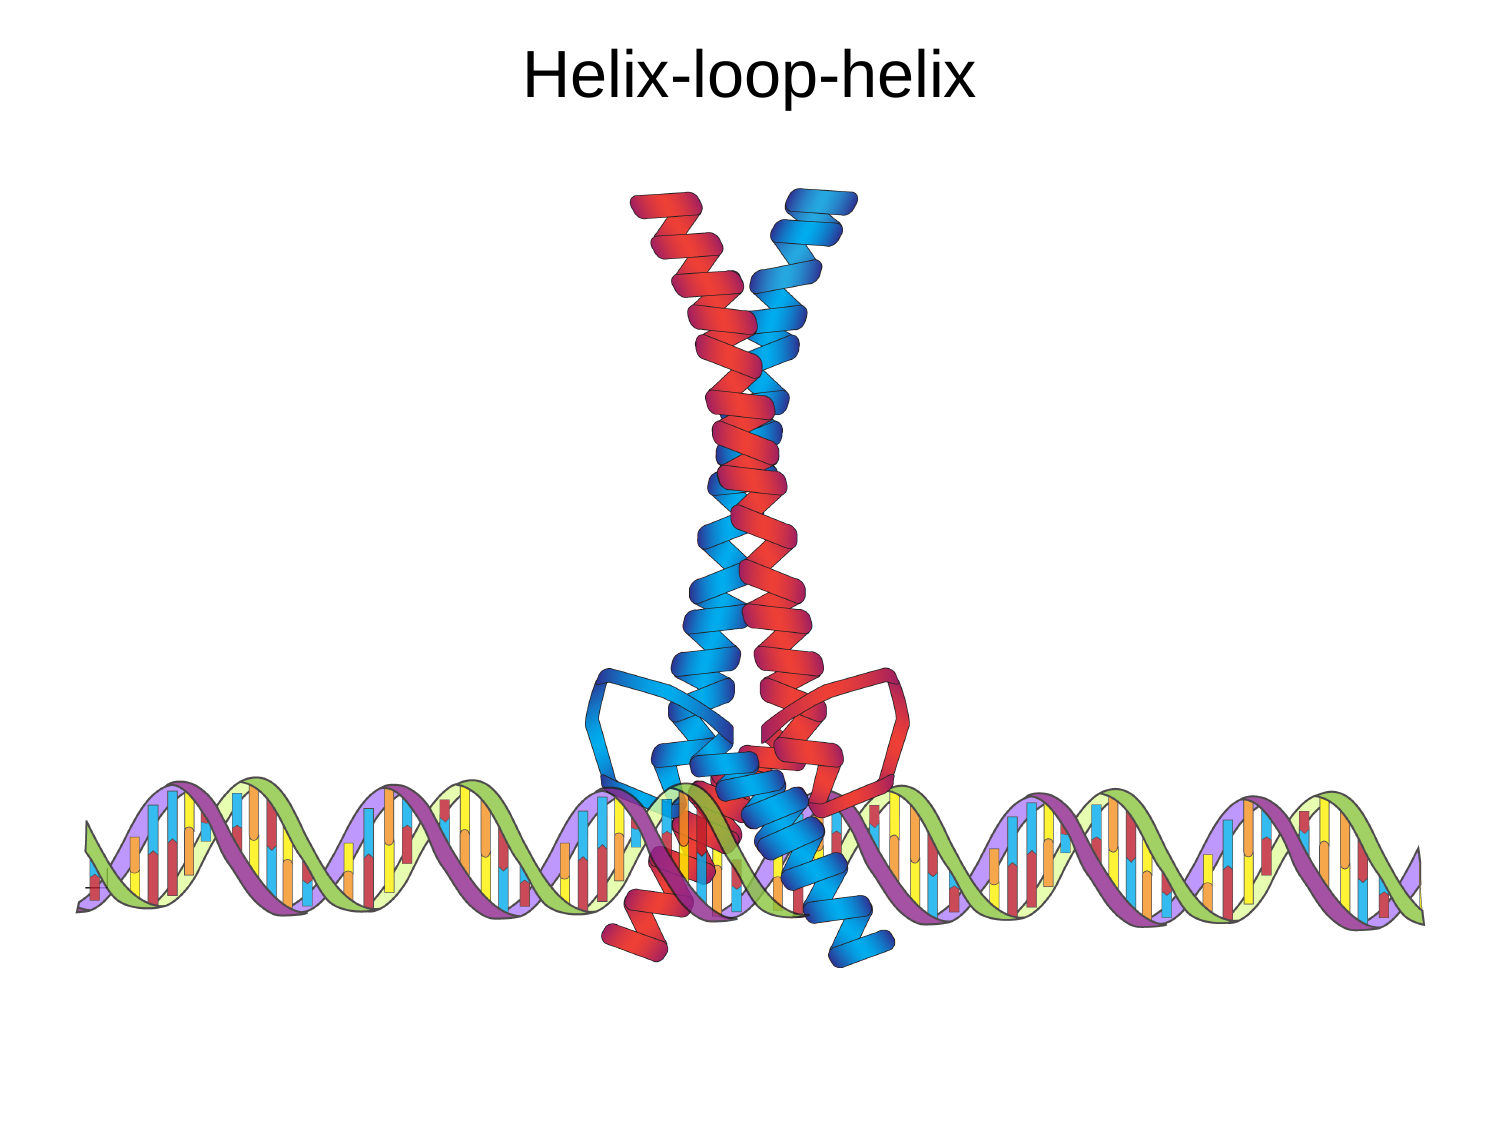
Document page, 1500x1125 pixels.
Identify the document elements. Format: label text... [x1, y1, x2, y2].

picture [75, 187, 1426, 968]
title Helix-loop-helix [75, 23, 1426, 119]
